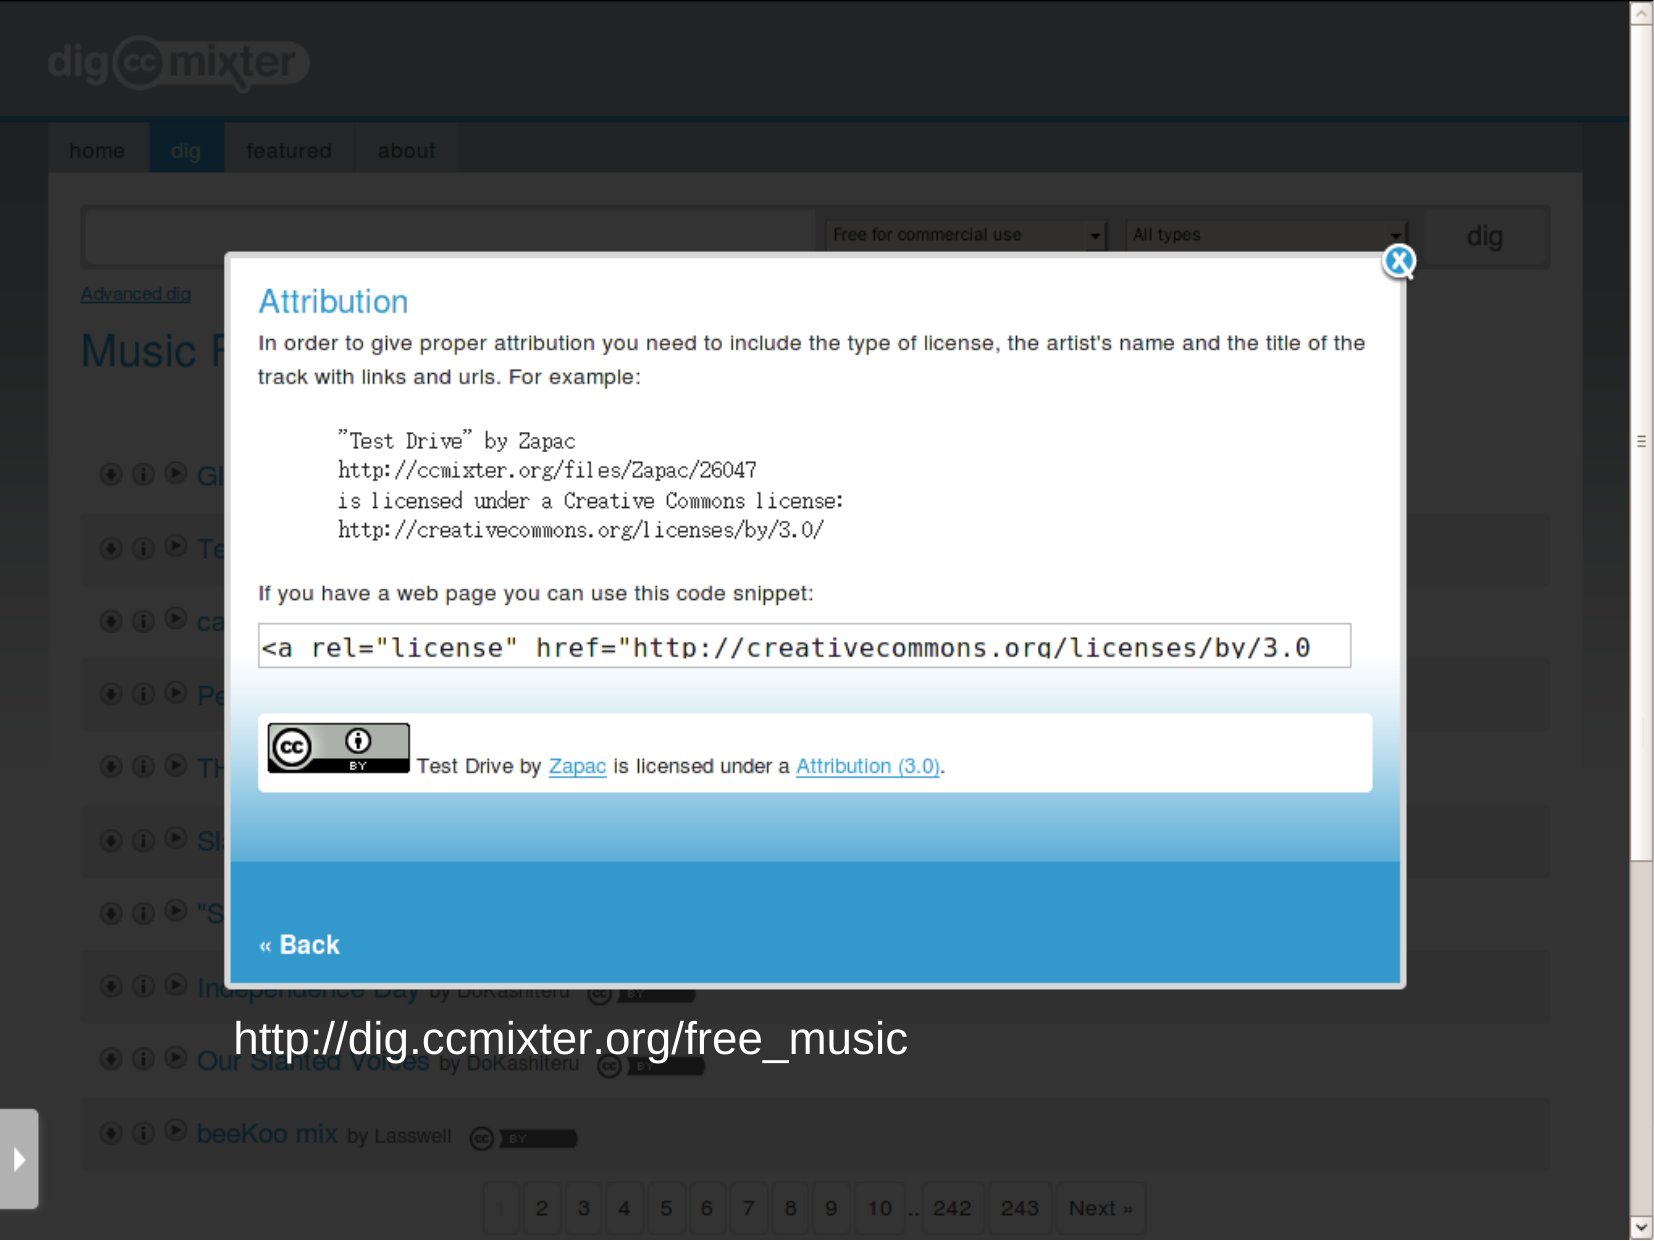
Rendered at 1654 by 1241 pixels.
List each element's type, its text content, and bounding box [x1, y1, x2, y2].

picture [0, 0, 1654, 1240]
text_box http://dig.ccmixter.org/free_music [218, 1005, 946, 1072]
